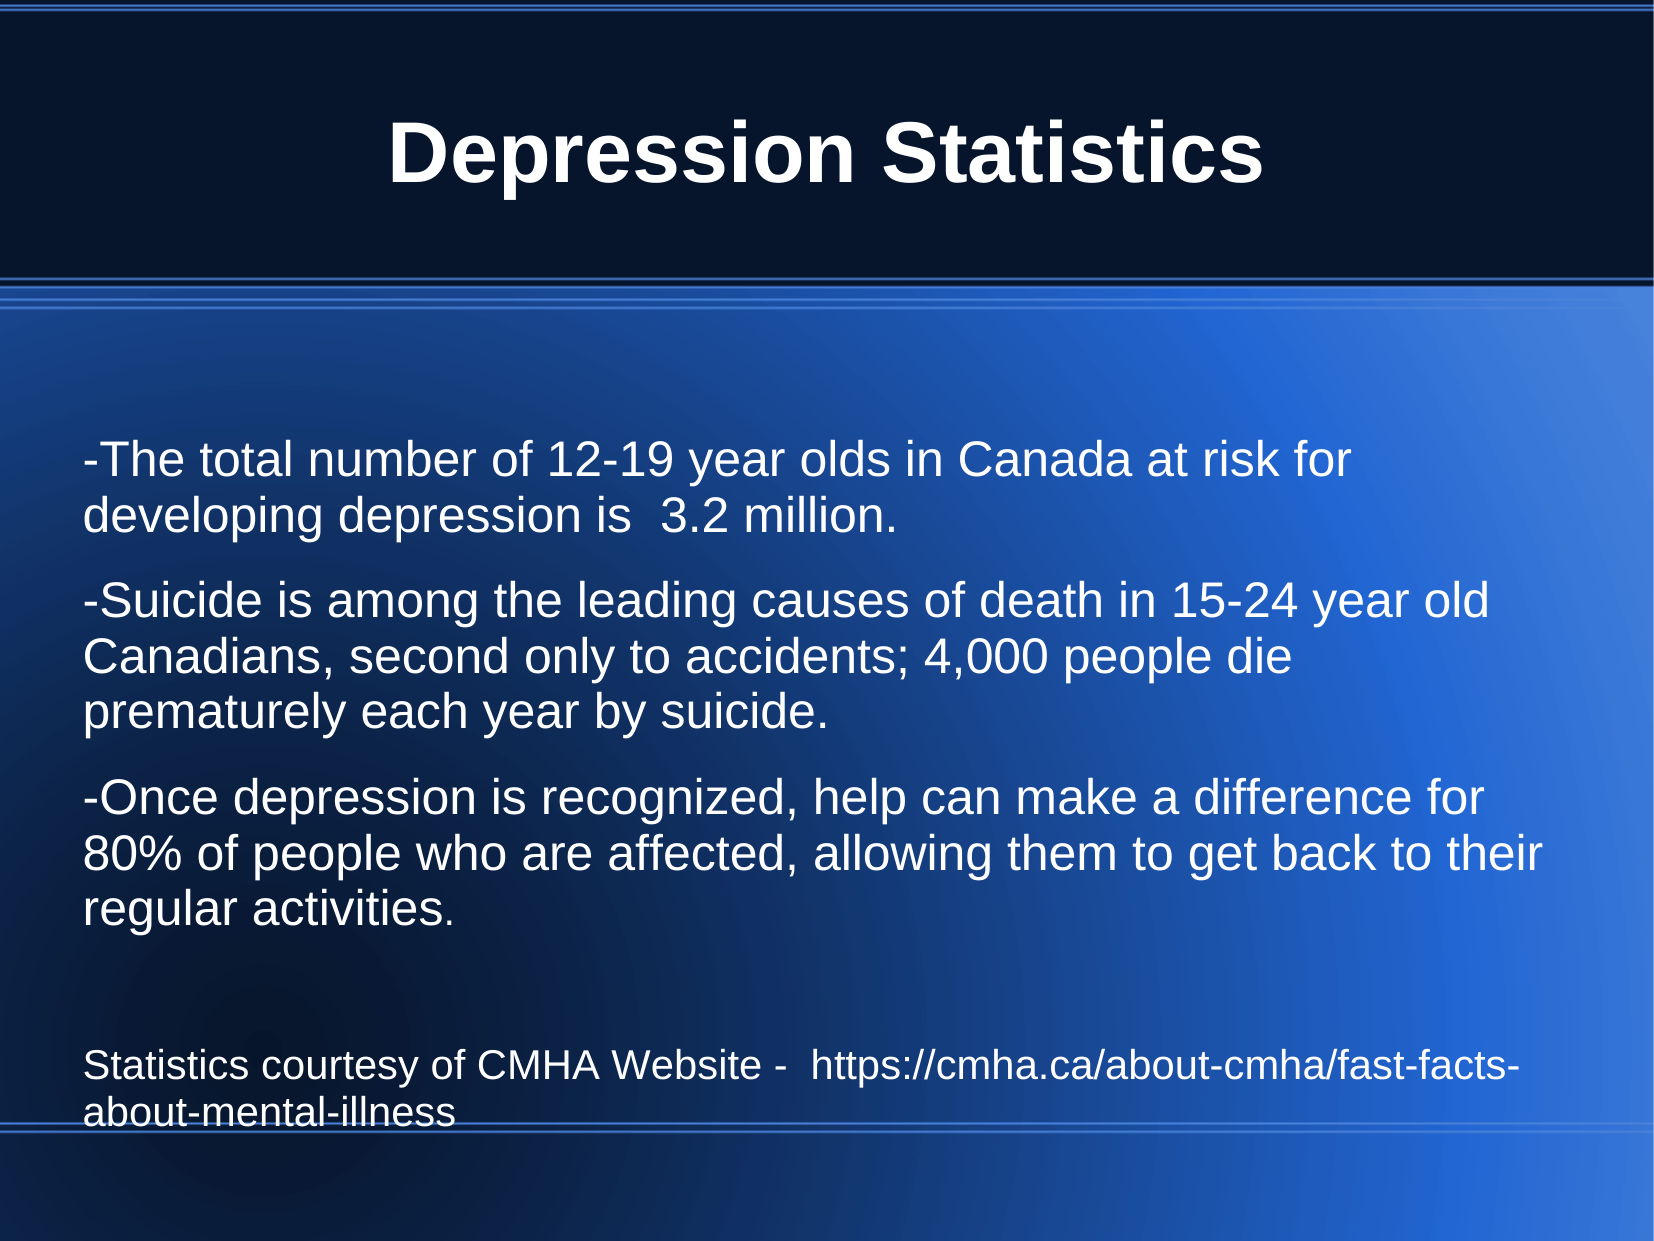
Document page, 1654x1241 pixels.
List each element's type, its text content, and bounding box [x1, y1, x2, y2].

title Depression Statistics [82, 49, 1571, 257]
list -The total number of 12-19 year olds in Canada at risk for developing depression is 3.2 million. -Suicide is among the leading causes of death in 15-24 year old Canadians, second only to accidents; 4,000 people die prematurely each year by suicide. -Once depression is recognized, help can make a difference for 80% of people who are affected, allowing them to get back to their regular activities. Statistics courtesy of CMHA Website - https://cmha.ca/about-cmha/fast-facts-about-mental-illness [82, 355, 1571, 1136]
picture [0, 0, 1654, 1241]
